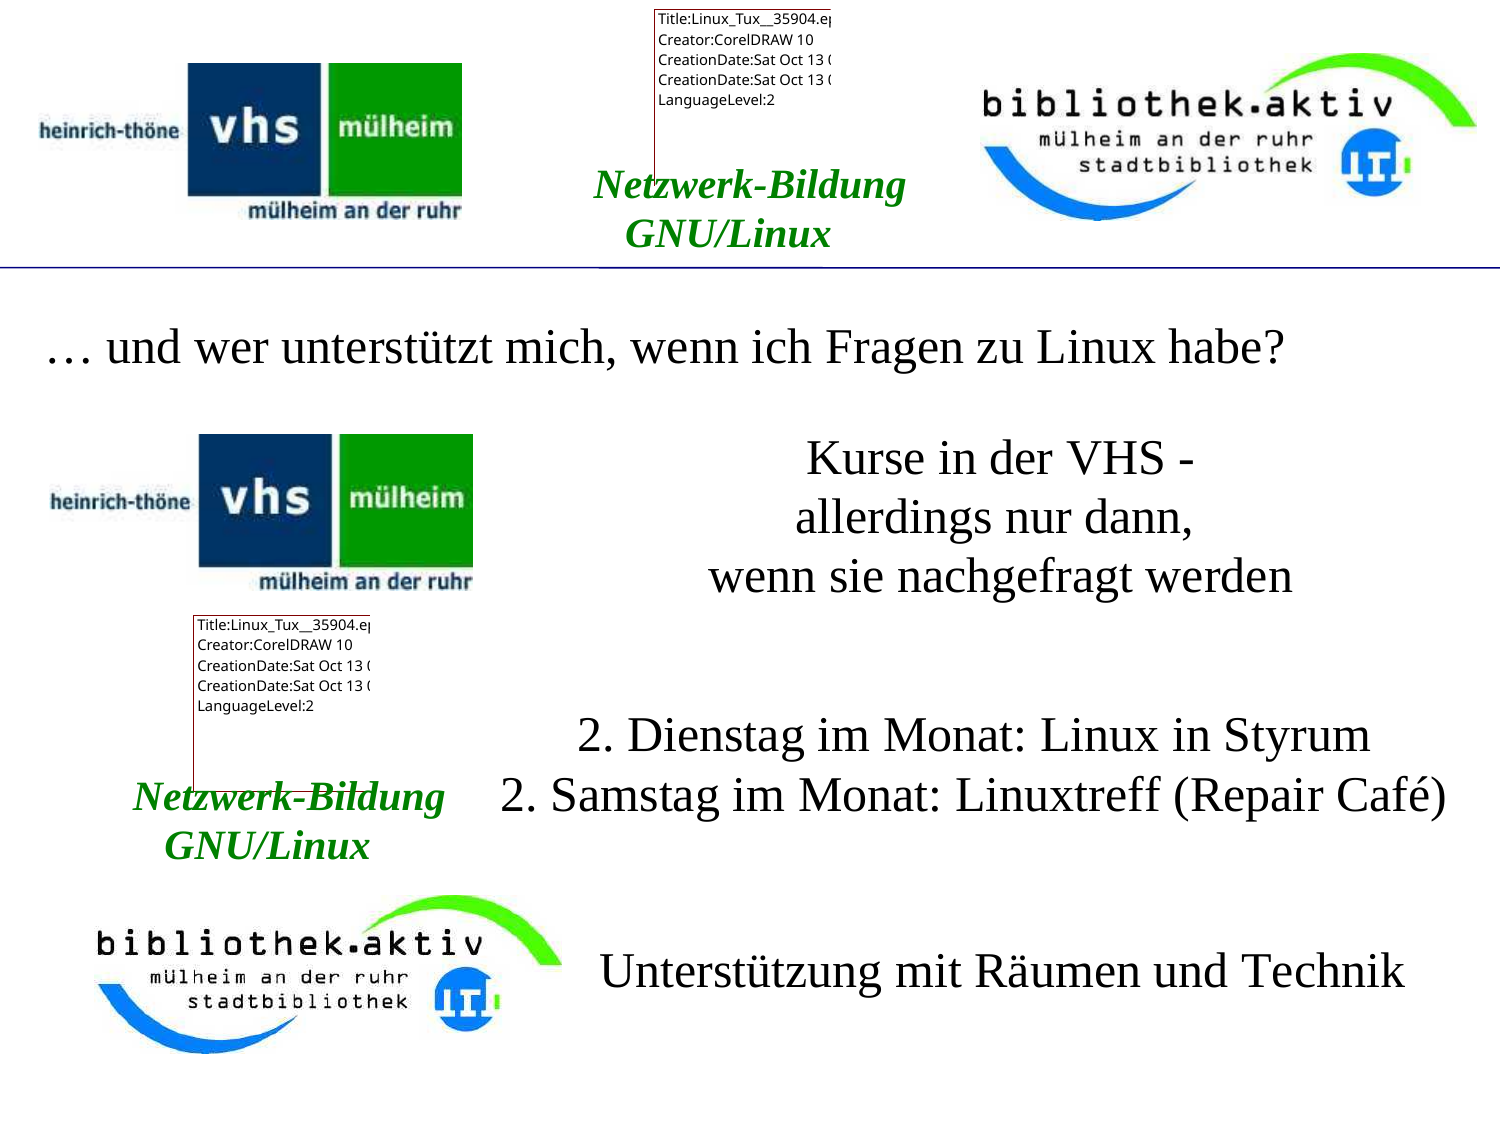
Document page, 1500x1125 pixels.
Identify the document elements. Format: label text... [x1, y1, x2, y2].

picture [38, 63, 462, 220]
text_box … und wer unterstützt mich, wenn ich Fragen zu Linux habe? [29, 308, 1388, 443]
text_box Kurse in der VHS - allerdings nur dann, wenn sie nachgefragt werden [501, 419, 1500, 613]
picture [653, 8, 831, 151]
picture [49, 434, 473, 591]
text_box 2. Dienstag im Monat: Linux in Styrum 2. Samstag im Monat: Linuxtreff (Repair Café) [472, 696, 1477, 845]
picture [980, 53, 1477, 221]
text_box Netzwerk-Bildung GNU/Linux [578, 151, 934, 266]
picture [94, 895, 562, 1054]
text_box Netzwerk-Bildung GNU/Linux [118, 763, 473, 878]
text_box Unterstützung mit Räumen und Technik [584, 933, 1447, 1022]
picture [192, 614, 370, 763]
